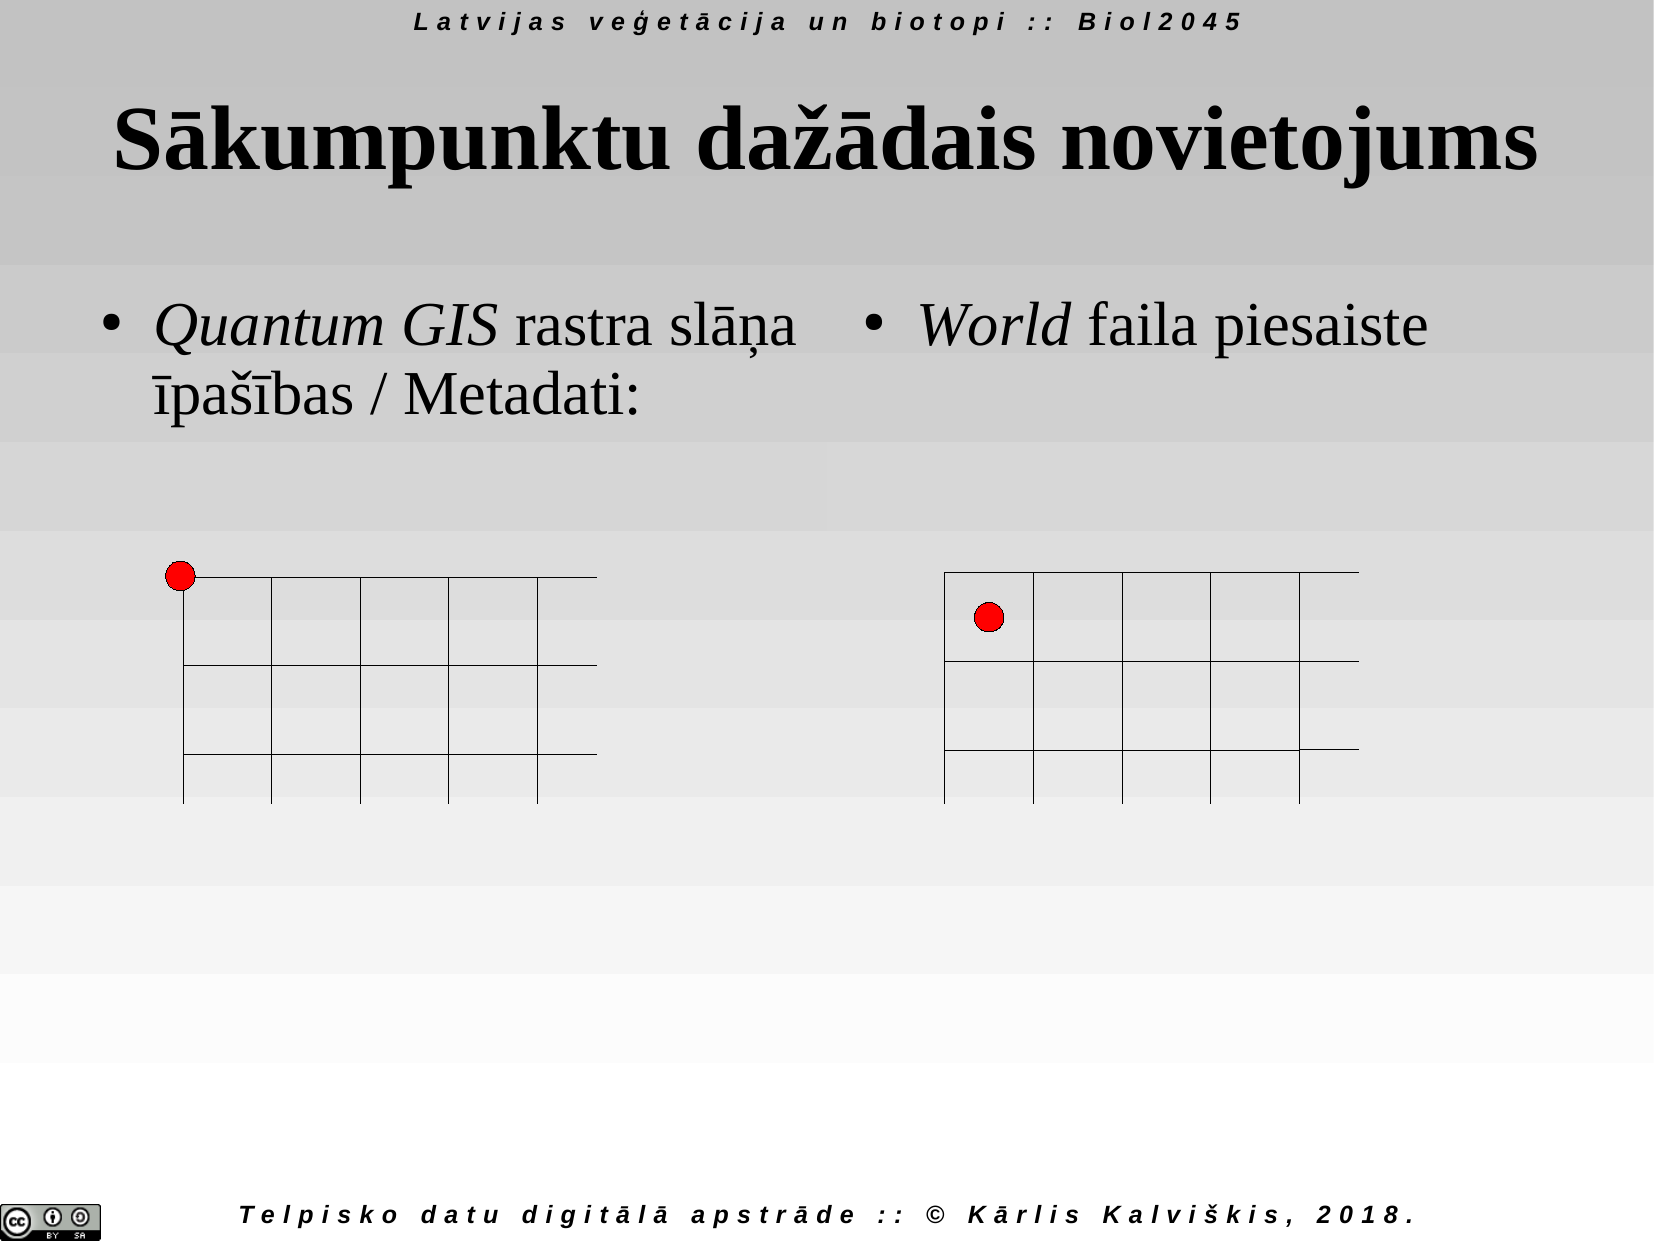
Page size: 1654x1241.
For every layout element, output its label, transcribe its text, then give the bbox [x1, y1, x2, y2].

list Quantum GIS rastra slāņa īpašības / Metadati: [82, 289, 809, 1113]
text_box [165, 561, 196, 591]
text_box [974, 602, 1004, 632]
picture [0, 0, 1654, 1241]
list World faila piesaiste [845, 289, 1572, 1113]
title Sākumpunktu dažādais novietojums [29, 43, 1625, 234]
